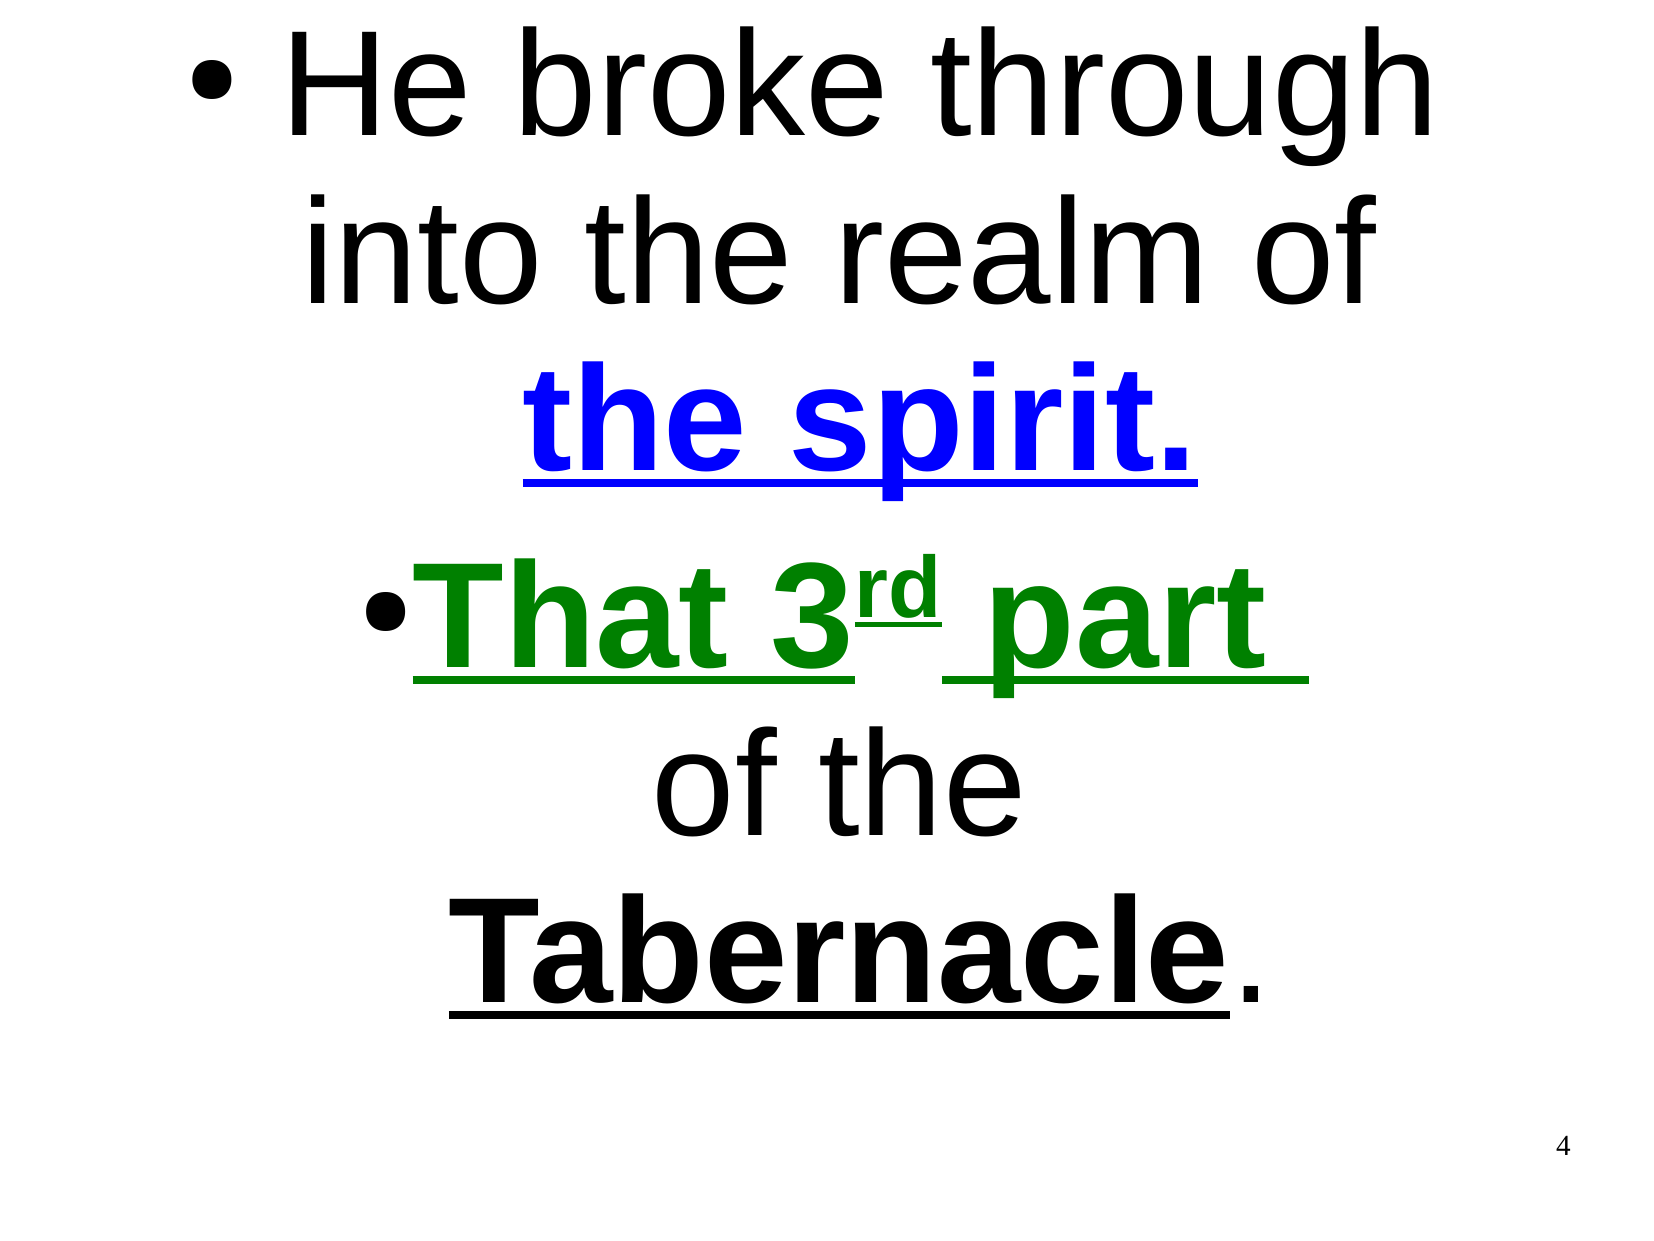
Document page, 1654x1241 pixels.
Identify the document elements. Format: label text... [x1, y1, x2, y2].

list He broke through into the realm of the spirit. That 3rd part of the Tabernacle. [0, 0, 1651, 1238]
